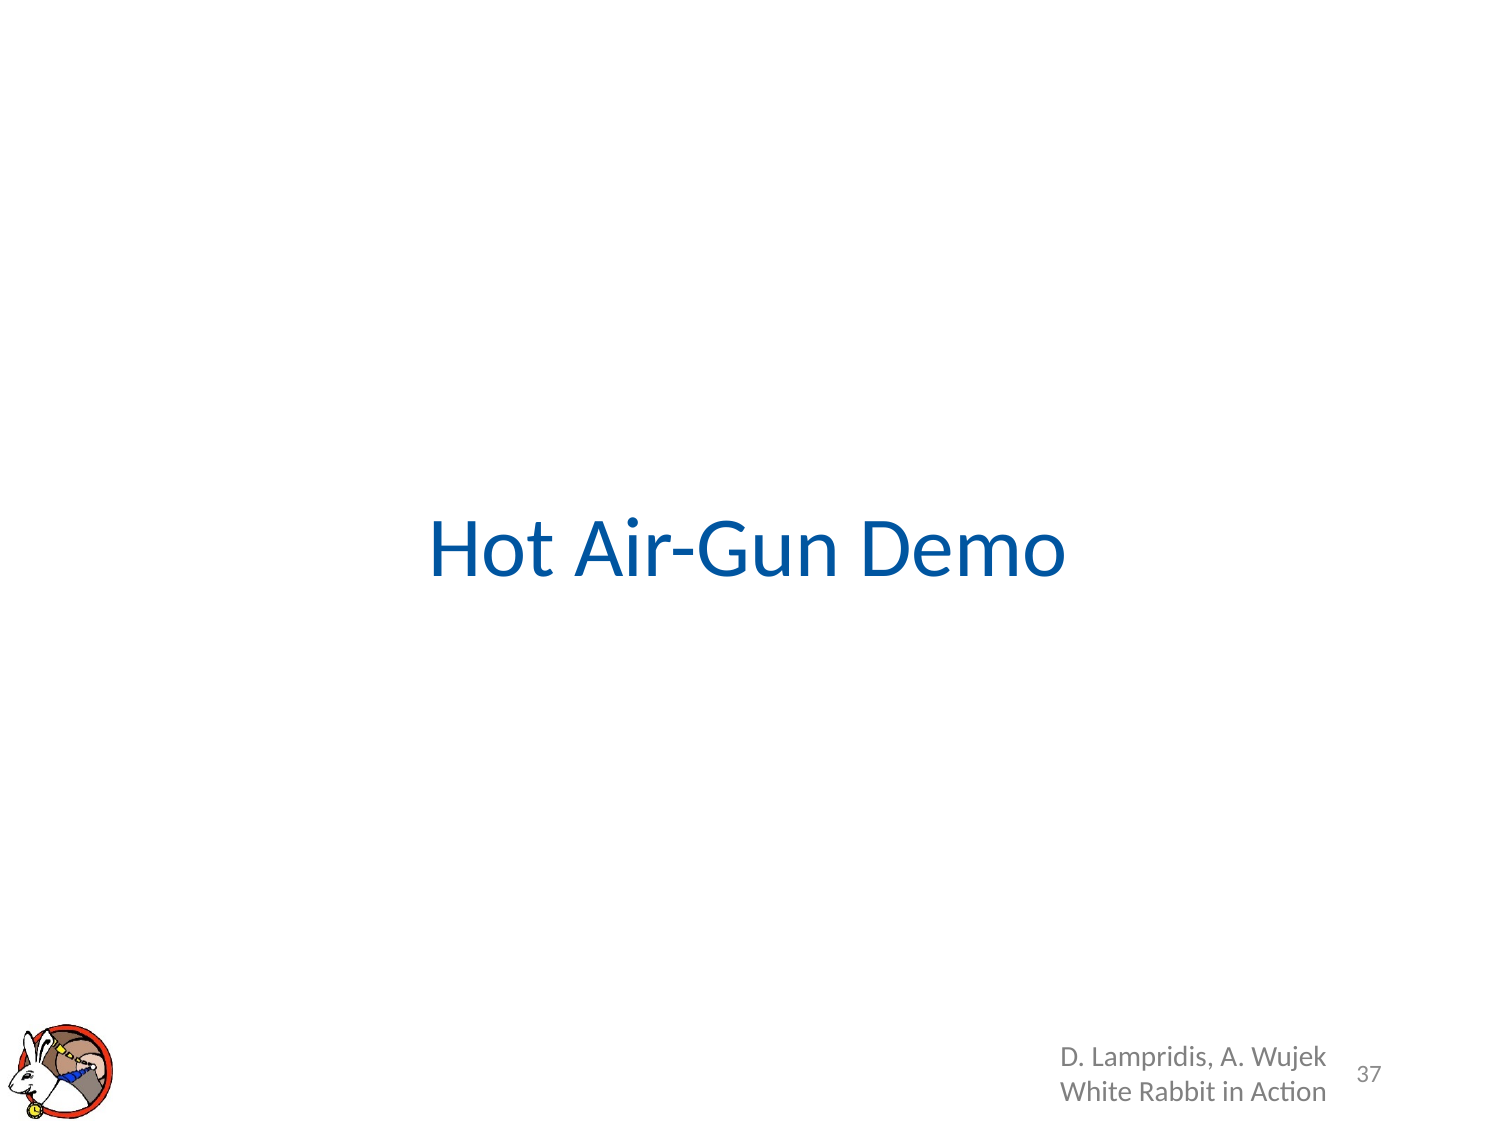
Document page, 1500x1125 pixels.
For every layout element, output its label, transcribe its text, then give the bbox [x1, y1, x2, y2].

picture [7, 1024, 113, 1121]
text_box Hot Air-Gun Demo [101, 495, 1396, 604]
